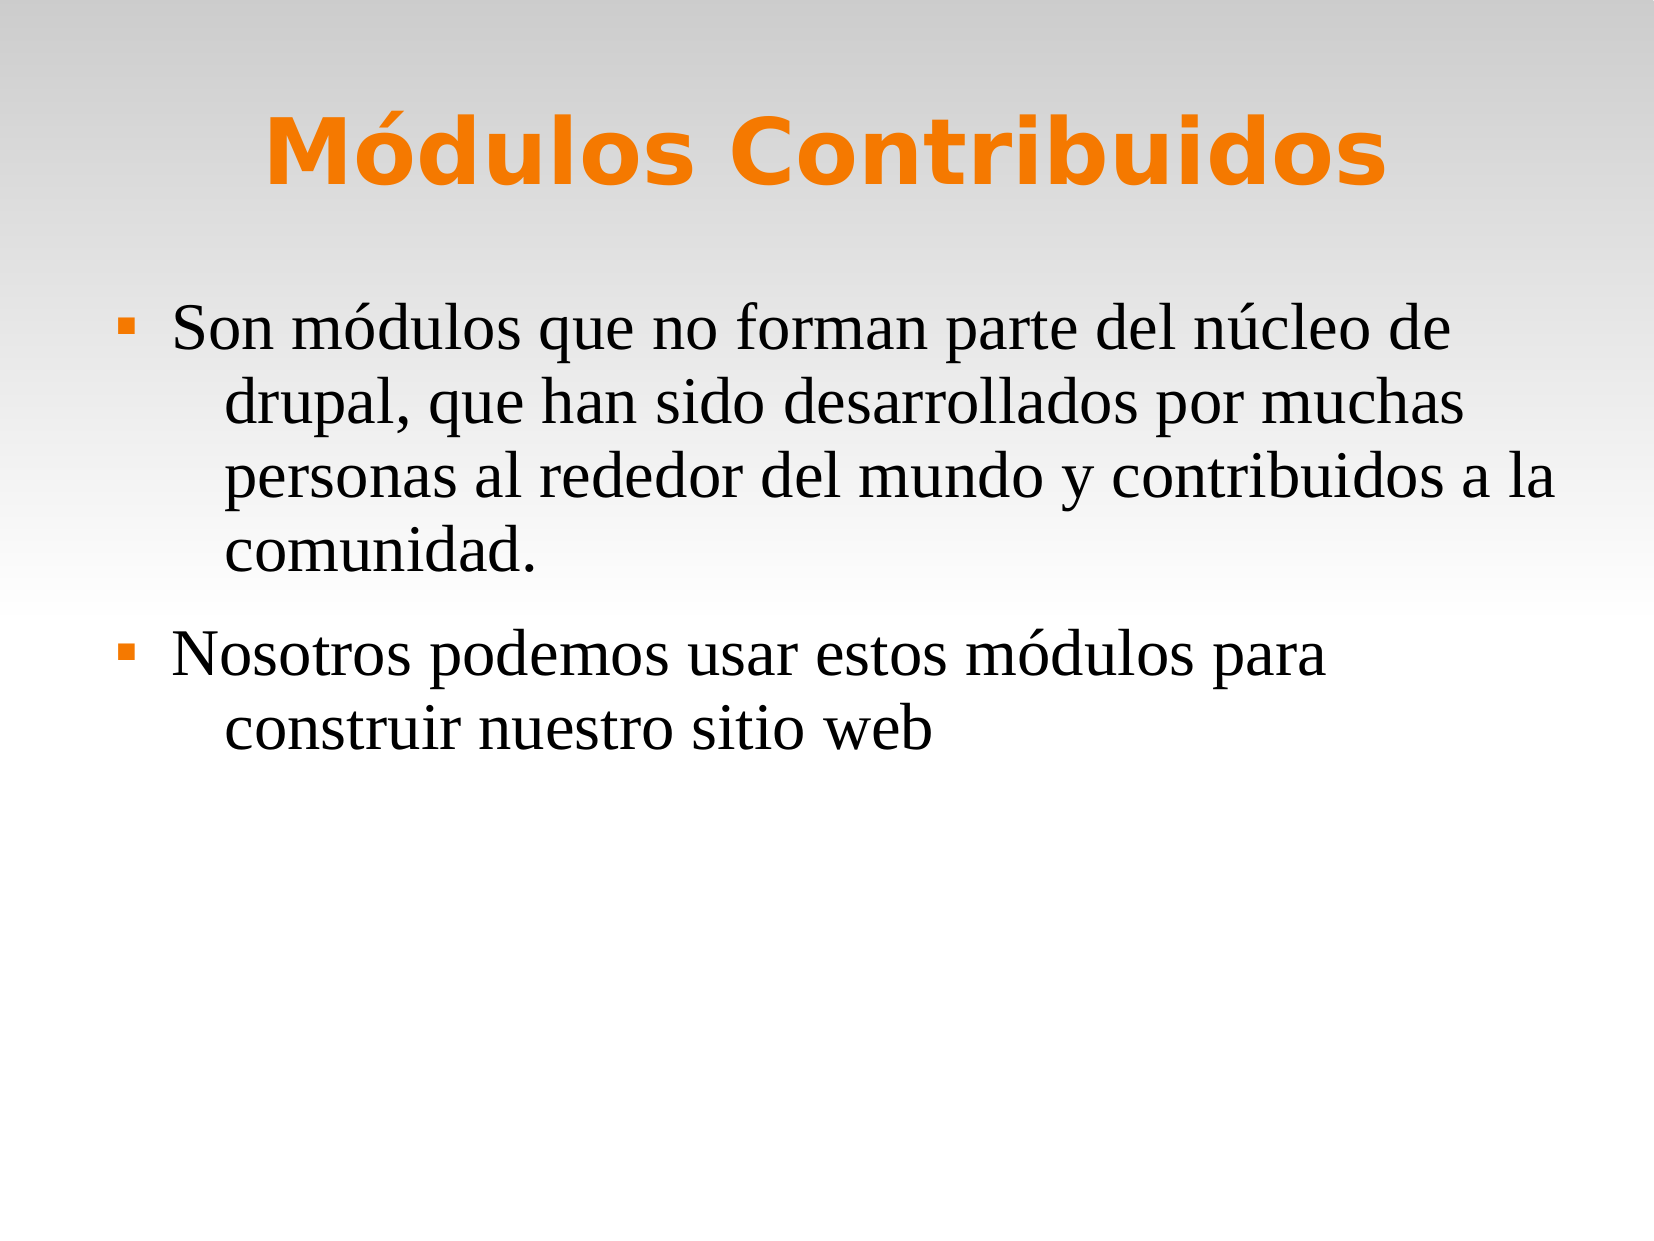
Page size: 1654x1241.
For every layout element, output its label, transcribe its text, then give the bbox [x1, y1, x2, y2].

list Son módulos que no forman parte del núcleo de drupal, que han sido desarrollados por muchas personas al rededor del mundo y contribuidos a la comunidad. Nosotros podemos usar estos módulos para construir nuestro sitio web [82, 290, 1571, 1109]
title Módulos Contribuidos [82, 49, 1571, 257]
